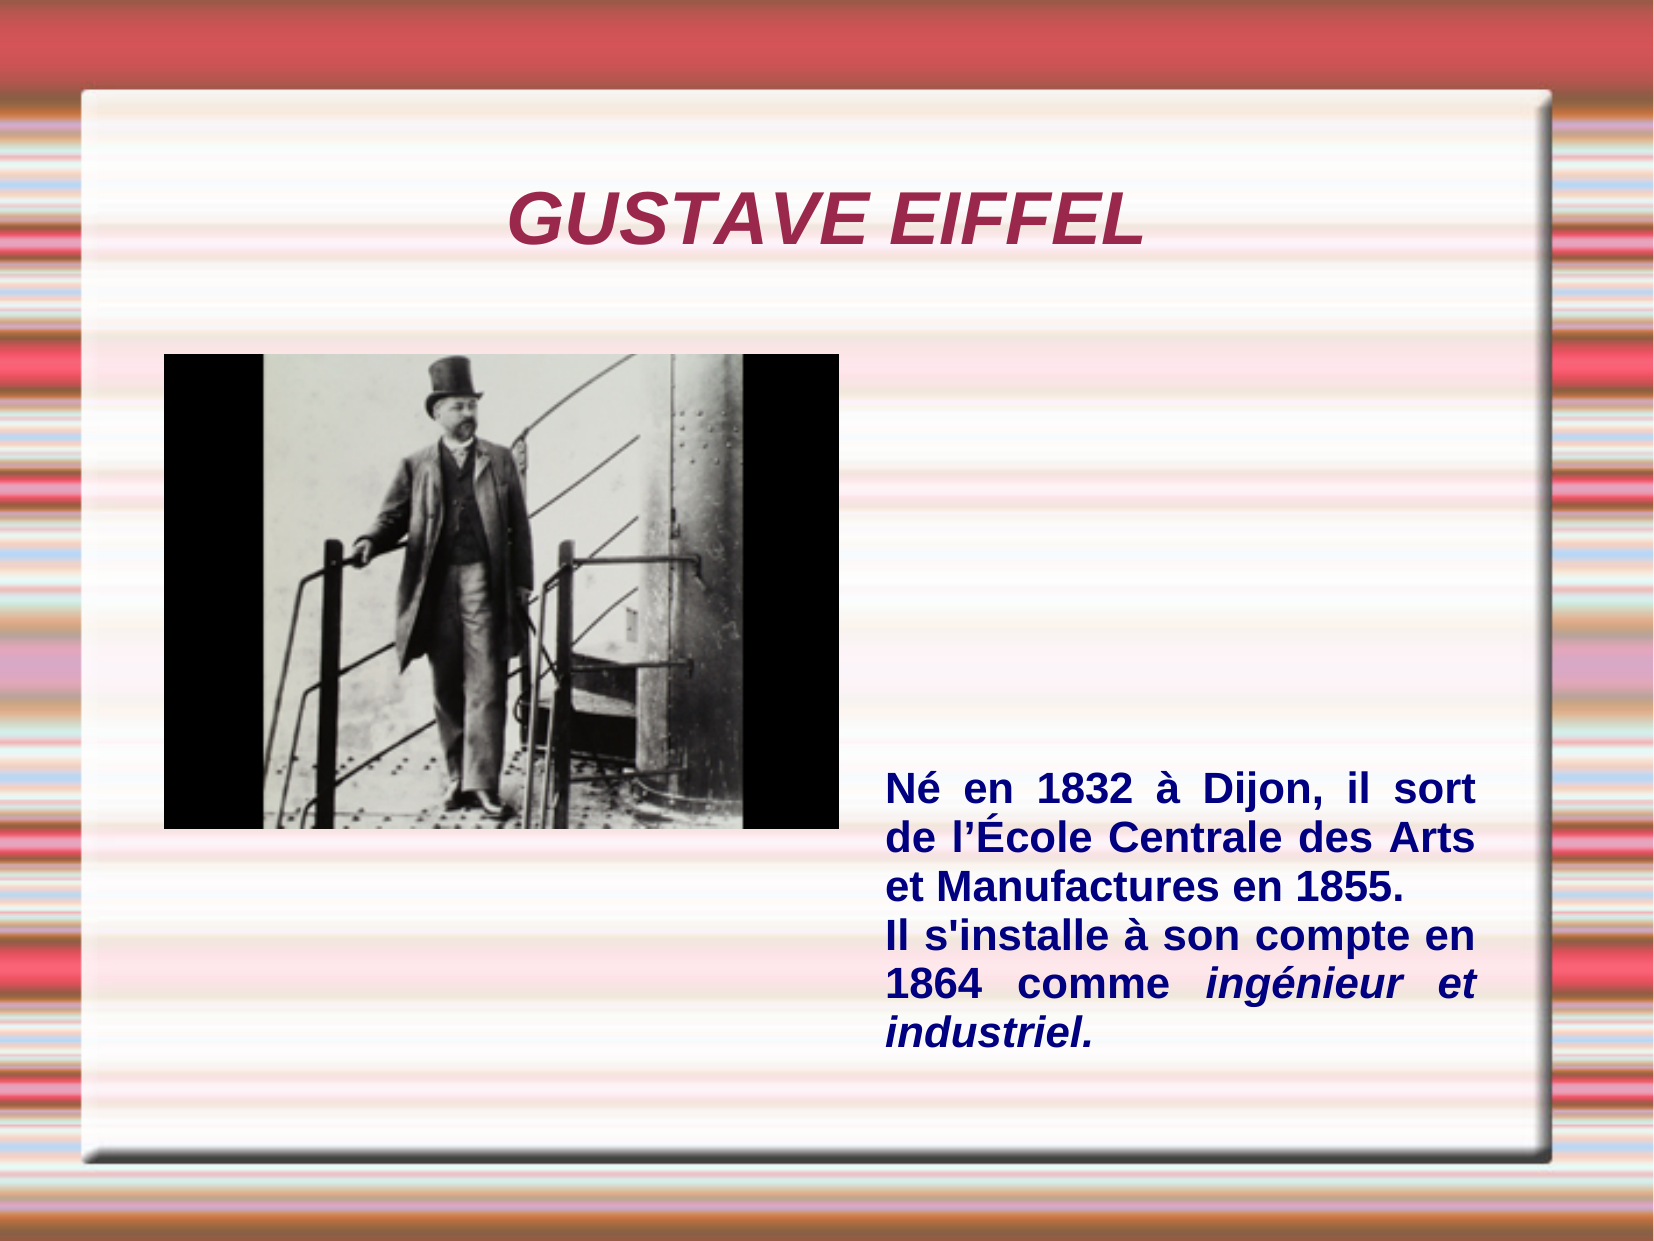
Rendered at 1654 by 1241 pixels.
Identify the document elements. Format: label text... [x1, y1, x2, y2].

list Né en 1832 à Dijon, il sort de l’École Centrale des Arts et Manufactures en 1855. Il s'installe à son compte en 1864 comme ingénieur et industriel. [802, 764, 1477, 1164]
title GUSTAVE EIFFEL [121, 114, 1534, 322]
picture [0, 0, 1654, 1241]
